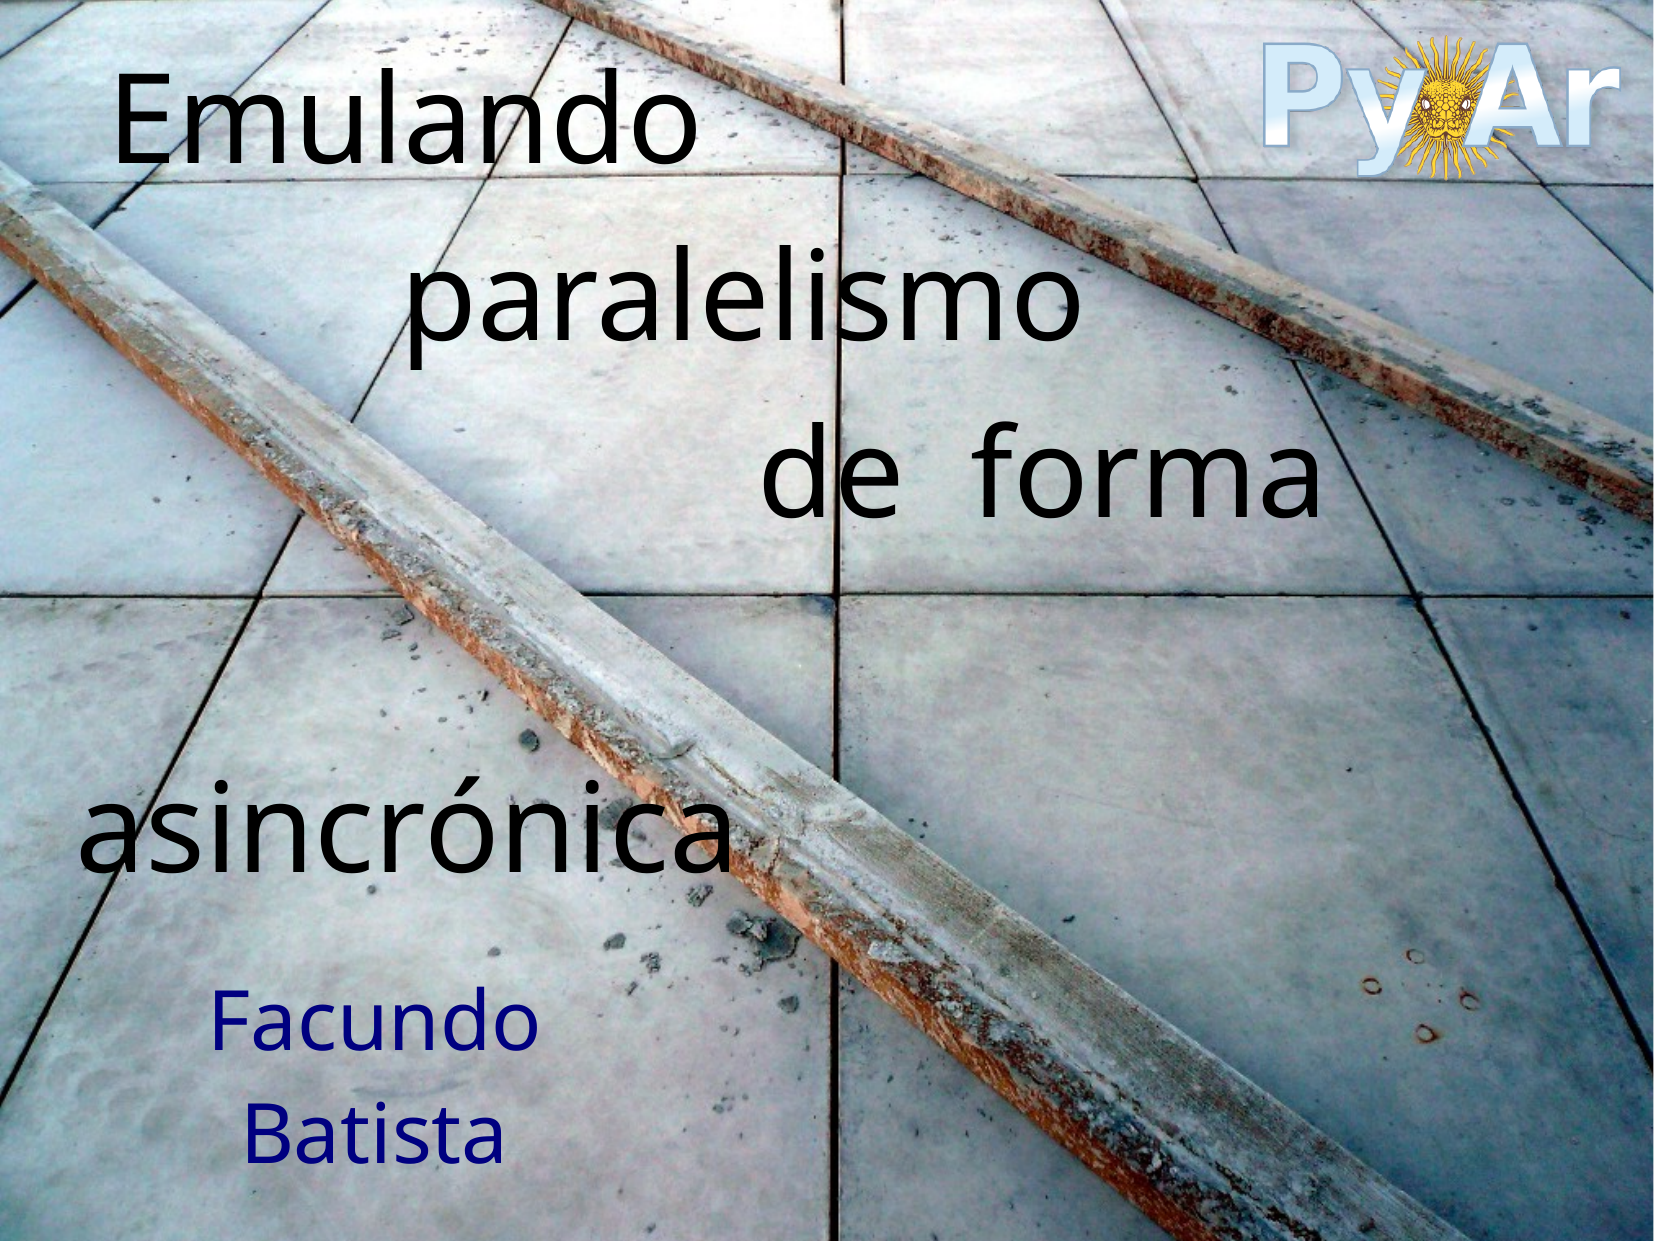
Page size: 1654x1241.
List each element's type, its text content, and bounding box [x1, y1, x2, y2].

text_box Emulando paralelismo de forma asincrónica [60, 27, 1654, 740]
picture [1263, 35, 1637, 189]
picture [0, 0, 1654, 1241]
text_box Facundo Batista @facundobatista [59, 953, 690, 1174]
